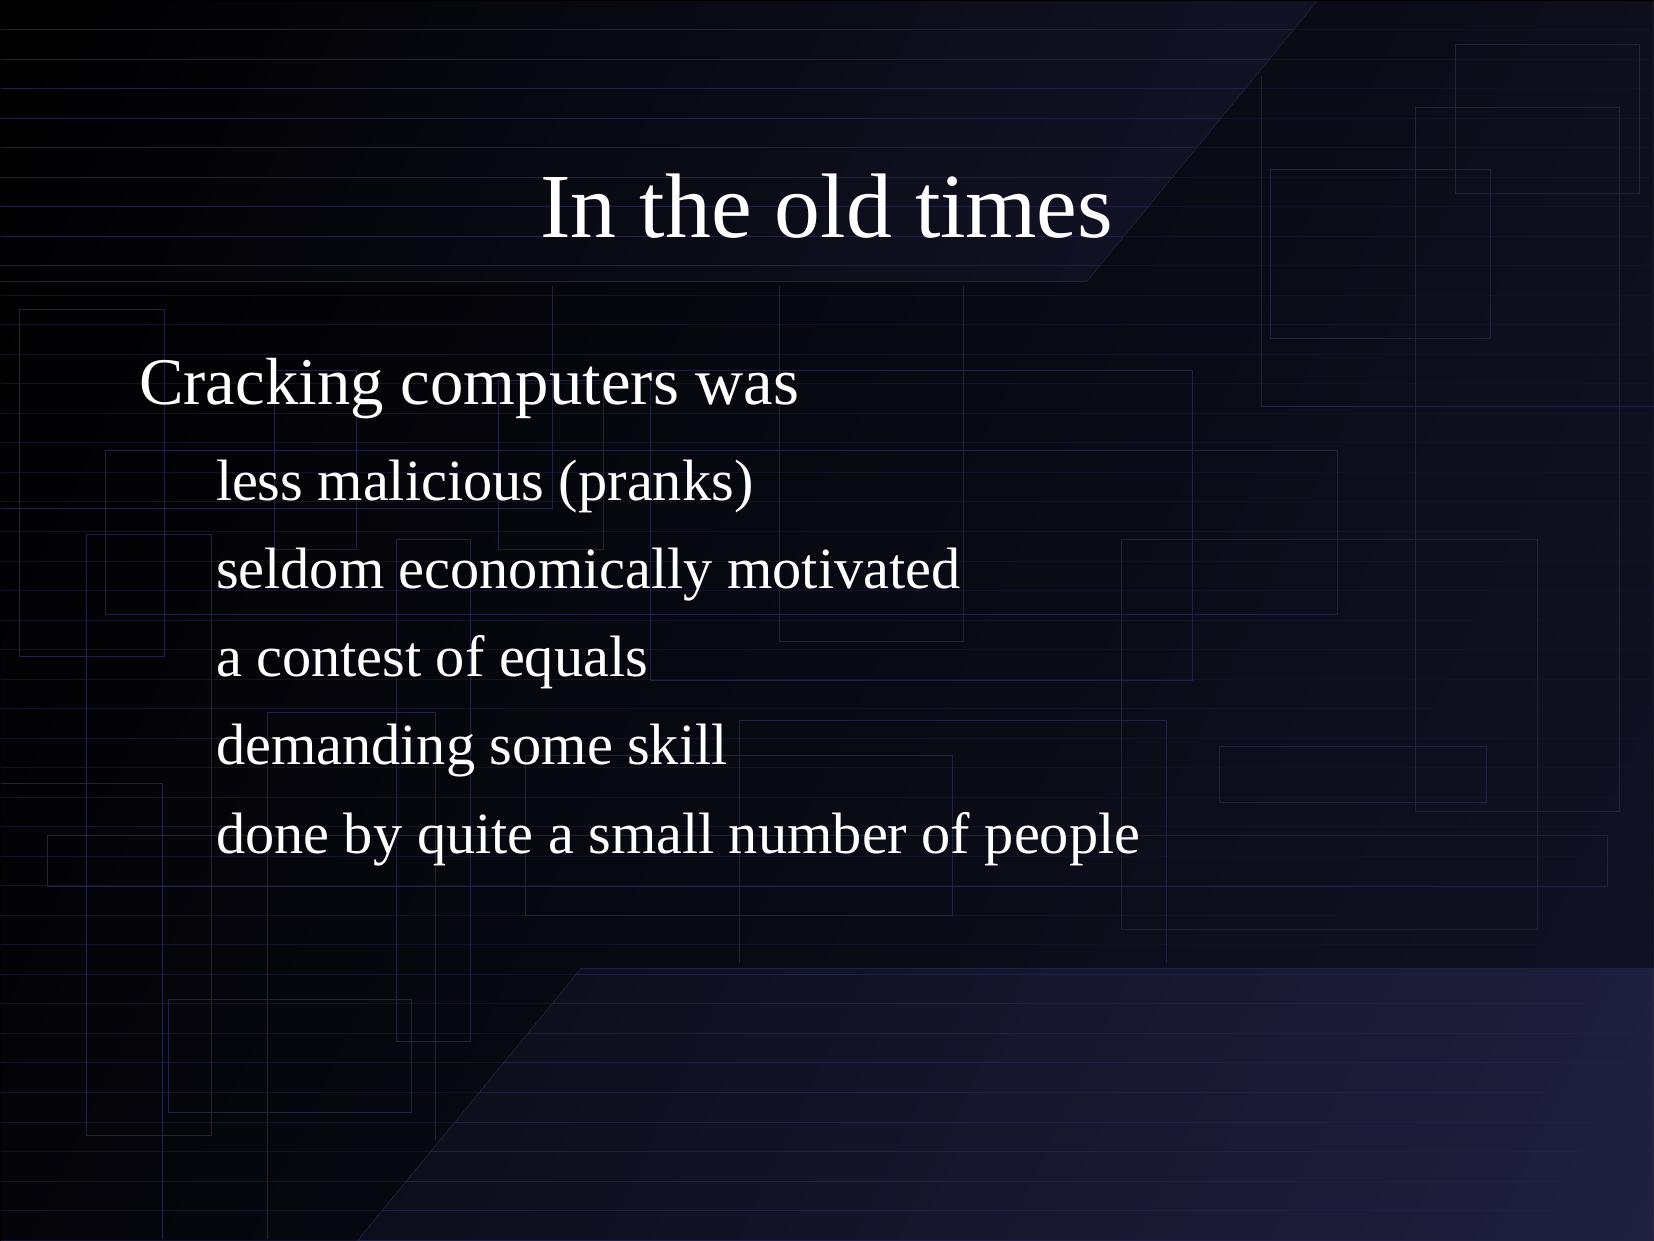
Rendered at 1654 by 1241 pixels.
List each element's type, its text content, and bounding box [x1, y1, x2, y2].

title In the old times [121, 102, 1534, 311]
list Cracking computers was less malicious (pranks) seldom economically motivated a contest of equals demanding some skill done by quite a small number of people [121, 344, 1534, 1127]
